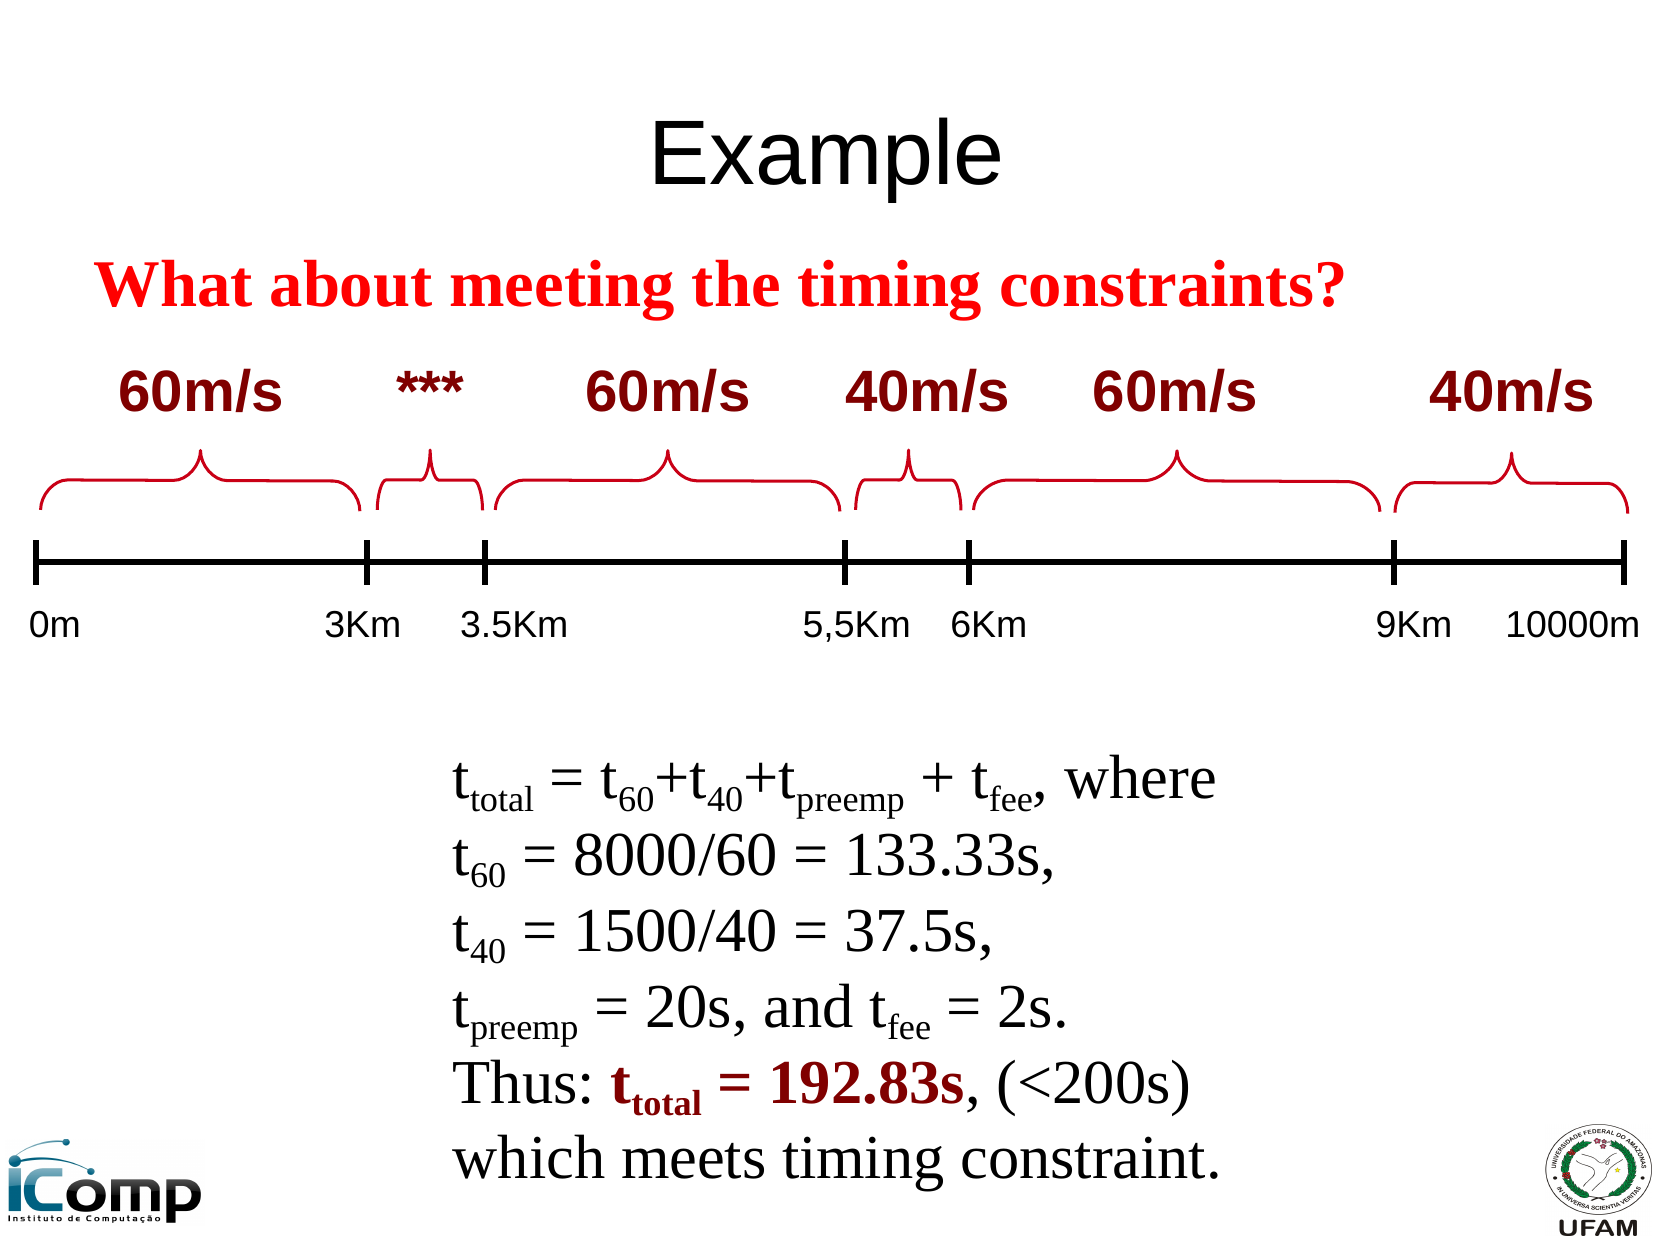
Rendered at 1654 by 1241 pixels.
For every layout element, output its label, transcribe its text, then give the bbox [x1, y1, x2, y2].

text_box 60m/s [103, 351, 299, 432]
text_box *** [381, 351, 480, 432]
text_box 5,5Km [788, 596, 926, 654]
text_box 3.5Km [445, 596, 584, 654]
text_box ttotal = t60+t40+tpreemp + tfee, where t60 = 8000/60 = 133.33s, t40 = 1500/40 = 37.5s, tpreemp = 20s, and tfee = 2s. Thus: ttotal = 192.83s, (<200s) which meets timing constraint. [437, 735, 1248, 1201]
text_box 9Km [1360, 596, 1468, 654]
text_box 6Km [935, 596, 1043, 654]
picture [5, 1139, 205, 1226]
text_box 40m/s [1414, 351, 1610, 432]
text_box 0m [14, 596, 96, 654]
text_box 10000m [1490, 596, 1654, 654]
text_box What about meeting the timing constraints? [78, 239, 1367, 329]
text_box 60m/s [570, 351, 766, 432]
picture [1545, 1124, 1652, 1236]
text_box 40m/s [830, 351, 1026, 432]
text_box 3Km [309, 596, 417, 654]
title Example [82, 49, 1571, 257]
text_box 60m/s [1078, 351, 1274, 432]
